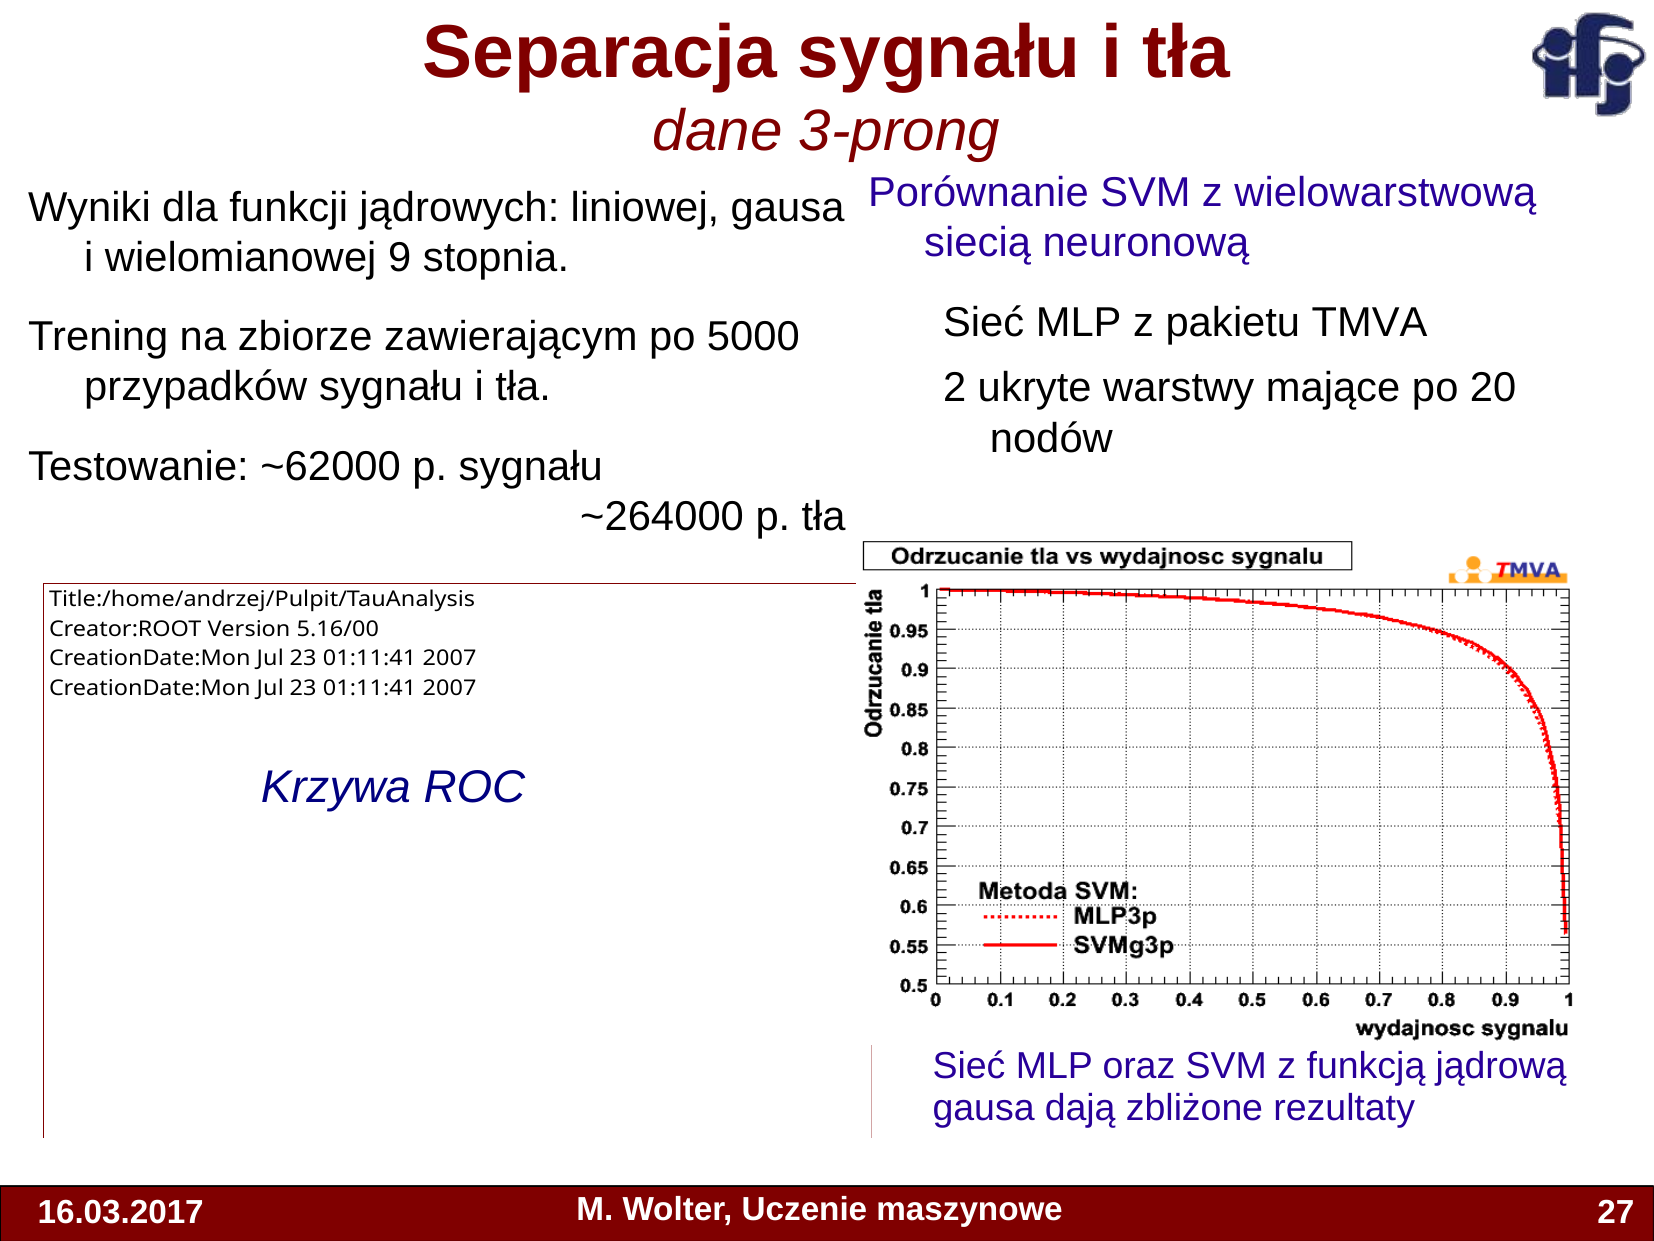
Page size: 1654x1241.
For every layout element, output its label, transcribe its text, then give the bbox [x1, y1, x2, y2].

list Porównanie SVM z wielowarstwową siecią neuronową Sieć MLP z pakietu TMVA 2 ukryte warstwy mające po 20 nodów [868, 165, 1613, 507]
text_box Krzywa ROC [246, 753, 587, 831]
list Wyniki dla funkcji jądrowych: liniowej, gausa i wielomianowej 9 stopnia. Trening na zbiorze zawierającym po 5000 przypadków sygnału i tła. Testowanie: ~62000 p. sygnału ~264000 p. tła [28, 179, 849, 573]
picture [41, 539, 1607, 1138]
text_box Sieć MLP oraz SVM z funkcją jądrową gausa dają zbliżone rezultaty [917, 1037, 1637, 1199]
title Separacja sygnału i tła dane 3-prong [0, 0, 1654, 166]
